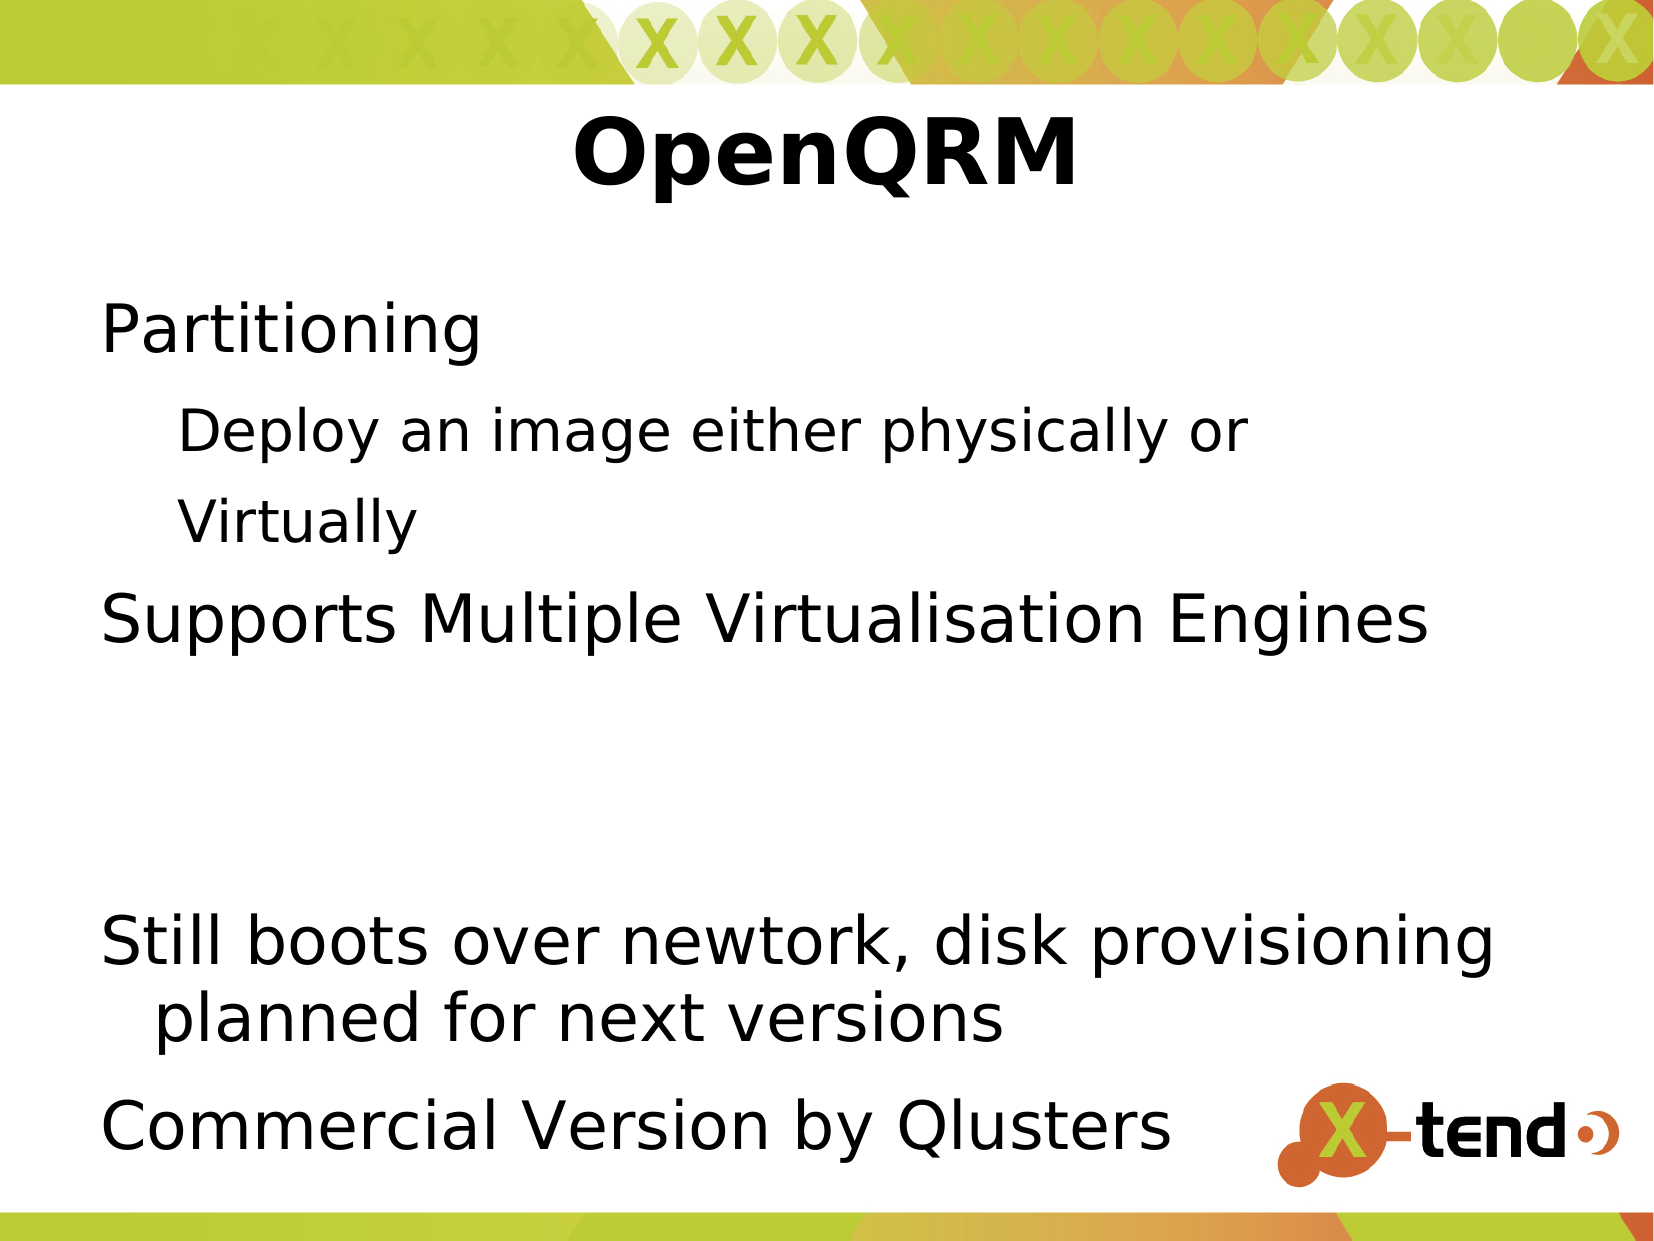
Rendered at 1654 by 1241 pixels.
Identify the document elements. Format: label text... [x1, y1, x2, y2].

list Partitioning Deploy an image either physically or Virtually Supports Multiple Virtualisation Engines Still boots over newtork, disk provisioning planned for next versions Commercial Version by Qlusters [82, 290, 1571, 1241]
title OpenQRM [82, 49, 1571, 257]
picture [0, 0, 1654, 1241]
